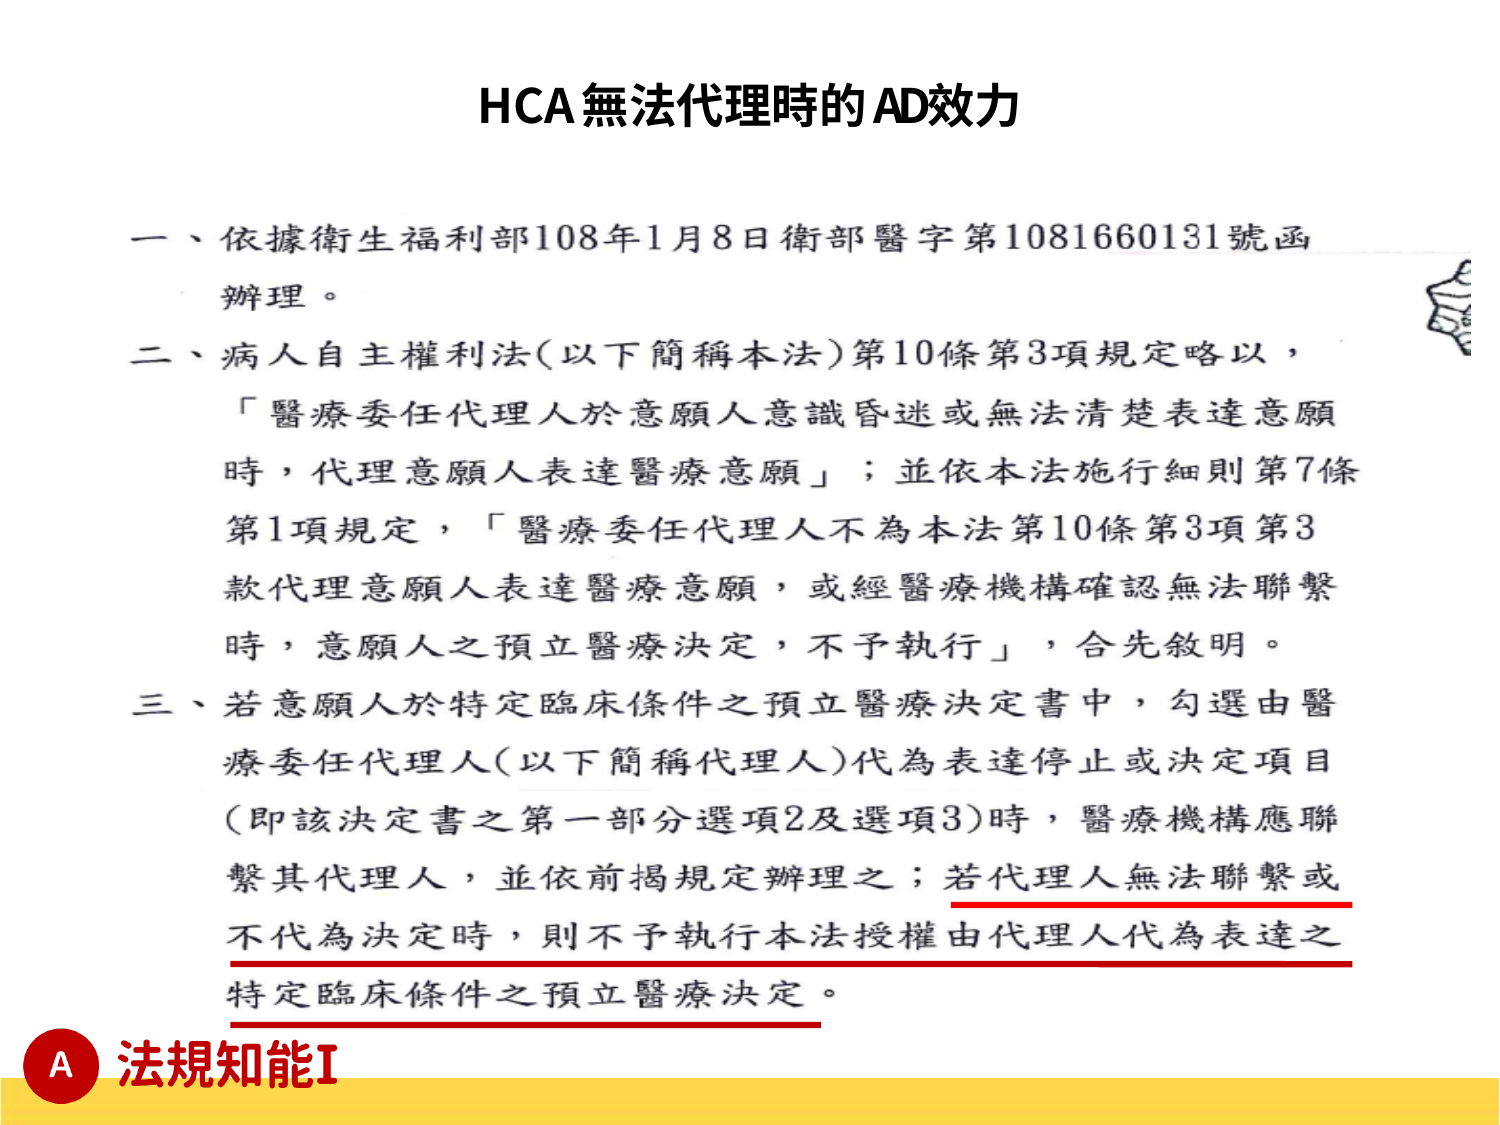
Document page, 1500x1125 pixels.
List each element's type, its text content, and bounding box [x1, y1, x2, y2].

title HCA無法代理時的AD效力 [83, 75, 1417, 191]
picture [0, 211, 1500, 1125]
